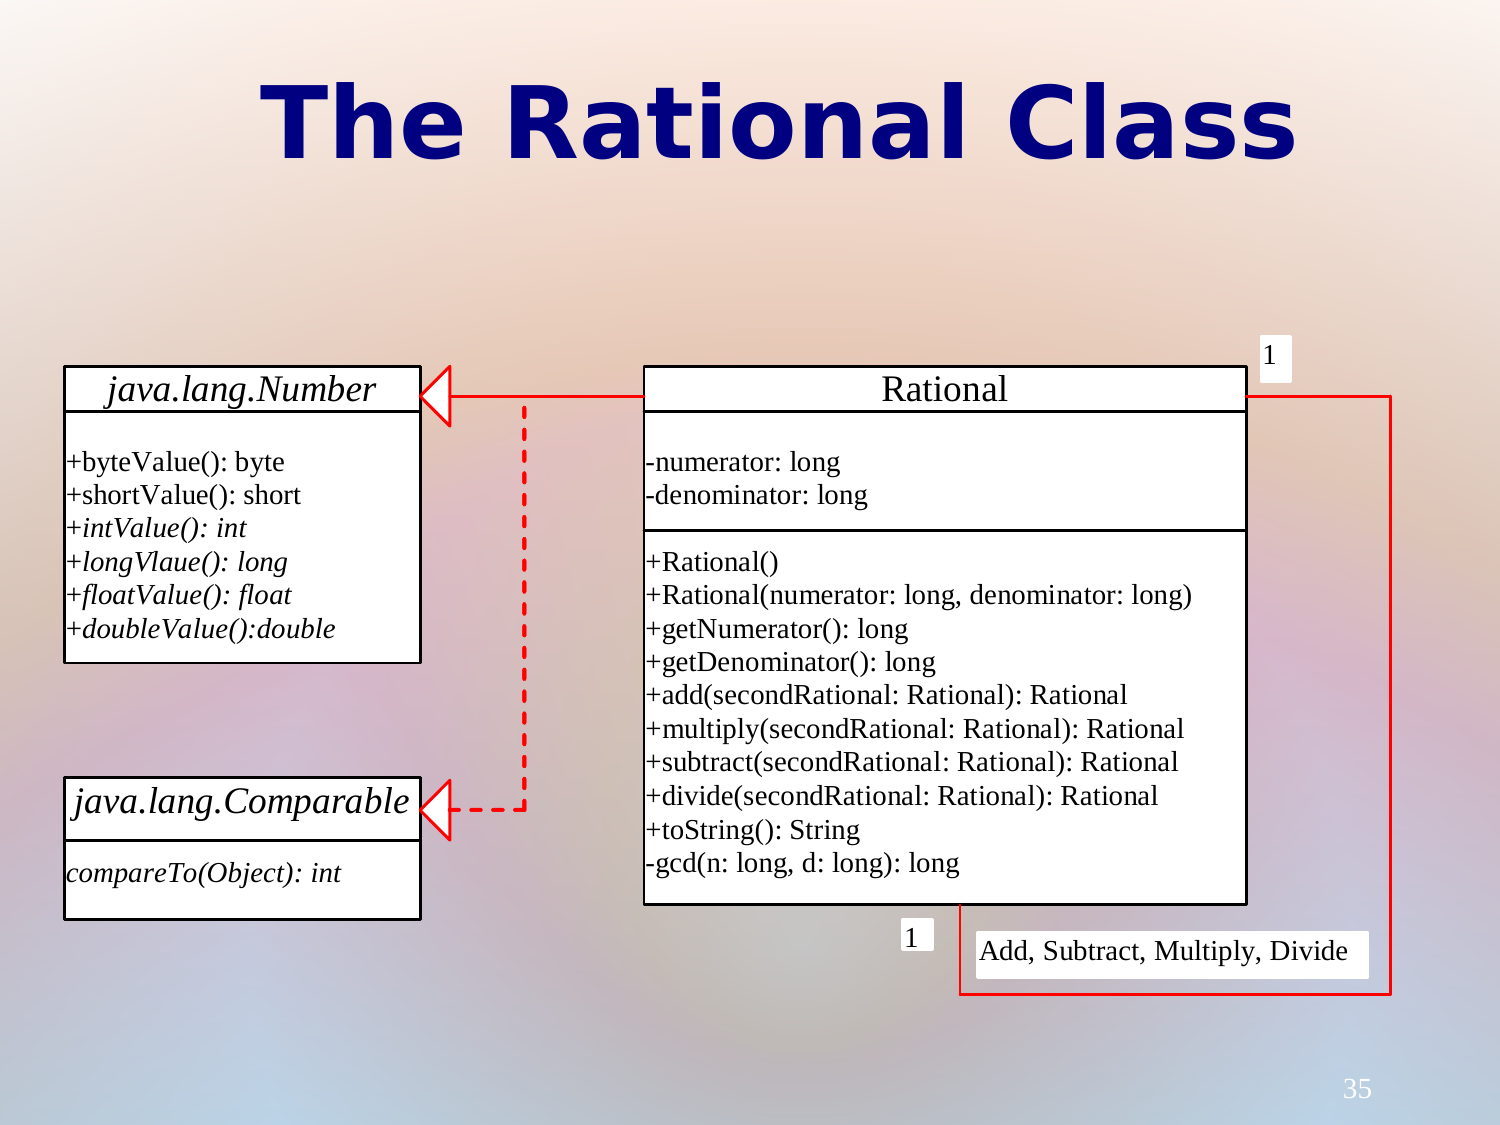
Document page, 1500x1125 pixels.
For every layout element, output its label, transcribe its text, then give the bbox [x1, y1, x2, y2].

chart [24, 321, 1463, 1051]
text_box <number> [1074, 1051, 1388, 1125]
title The Rational Class [50, 51, 1476, 187]
picture [0, 0, 1500, 1125]
